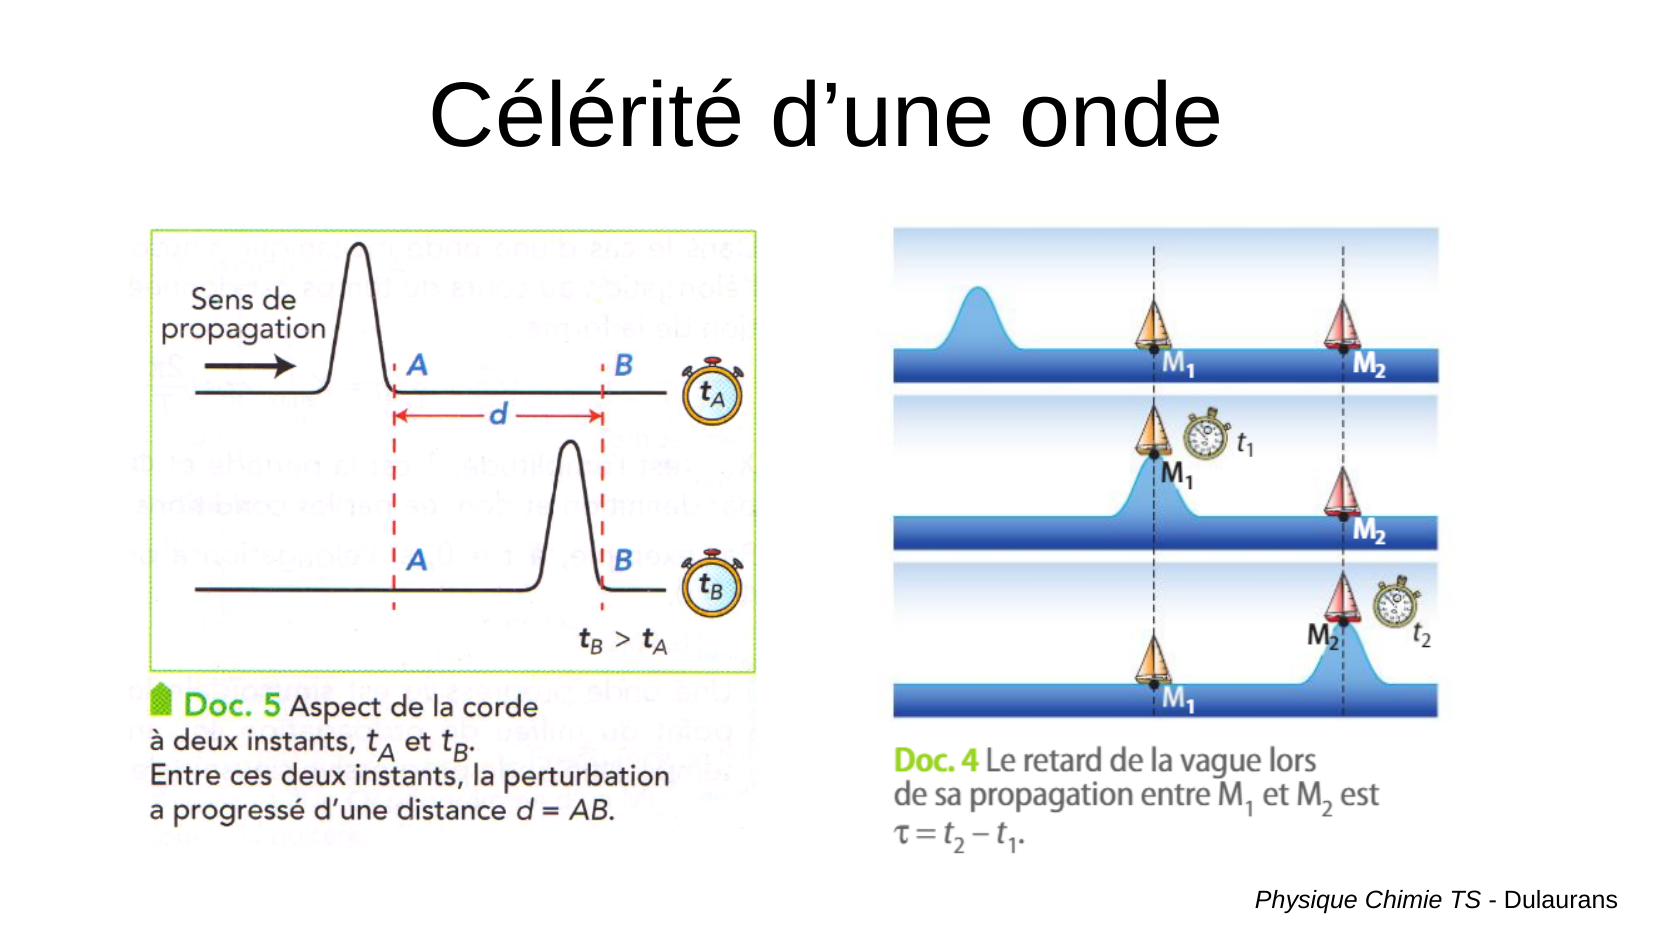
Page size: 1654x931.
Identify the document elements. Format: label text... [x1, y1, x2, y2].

text_box Physique Chimie TS - Dulaurans [1240, 878, 1654, 922]
title Célérité d’une onde [82, 37, 1571, 193]
picture [129, 212, 775, 849]
picture [850, 192, 1479, 873]
